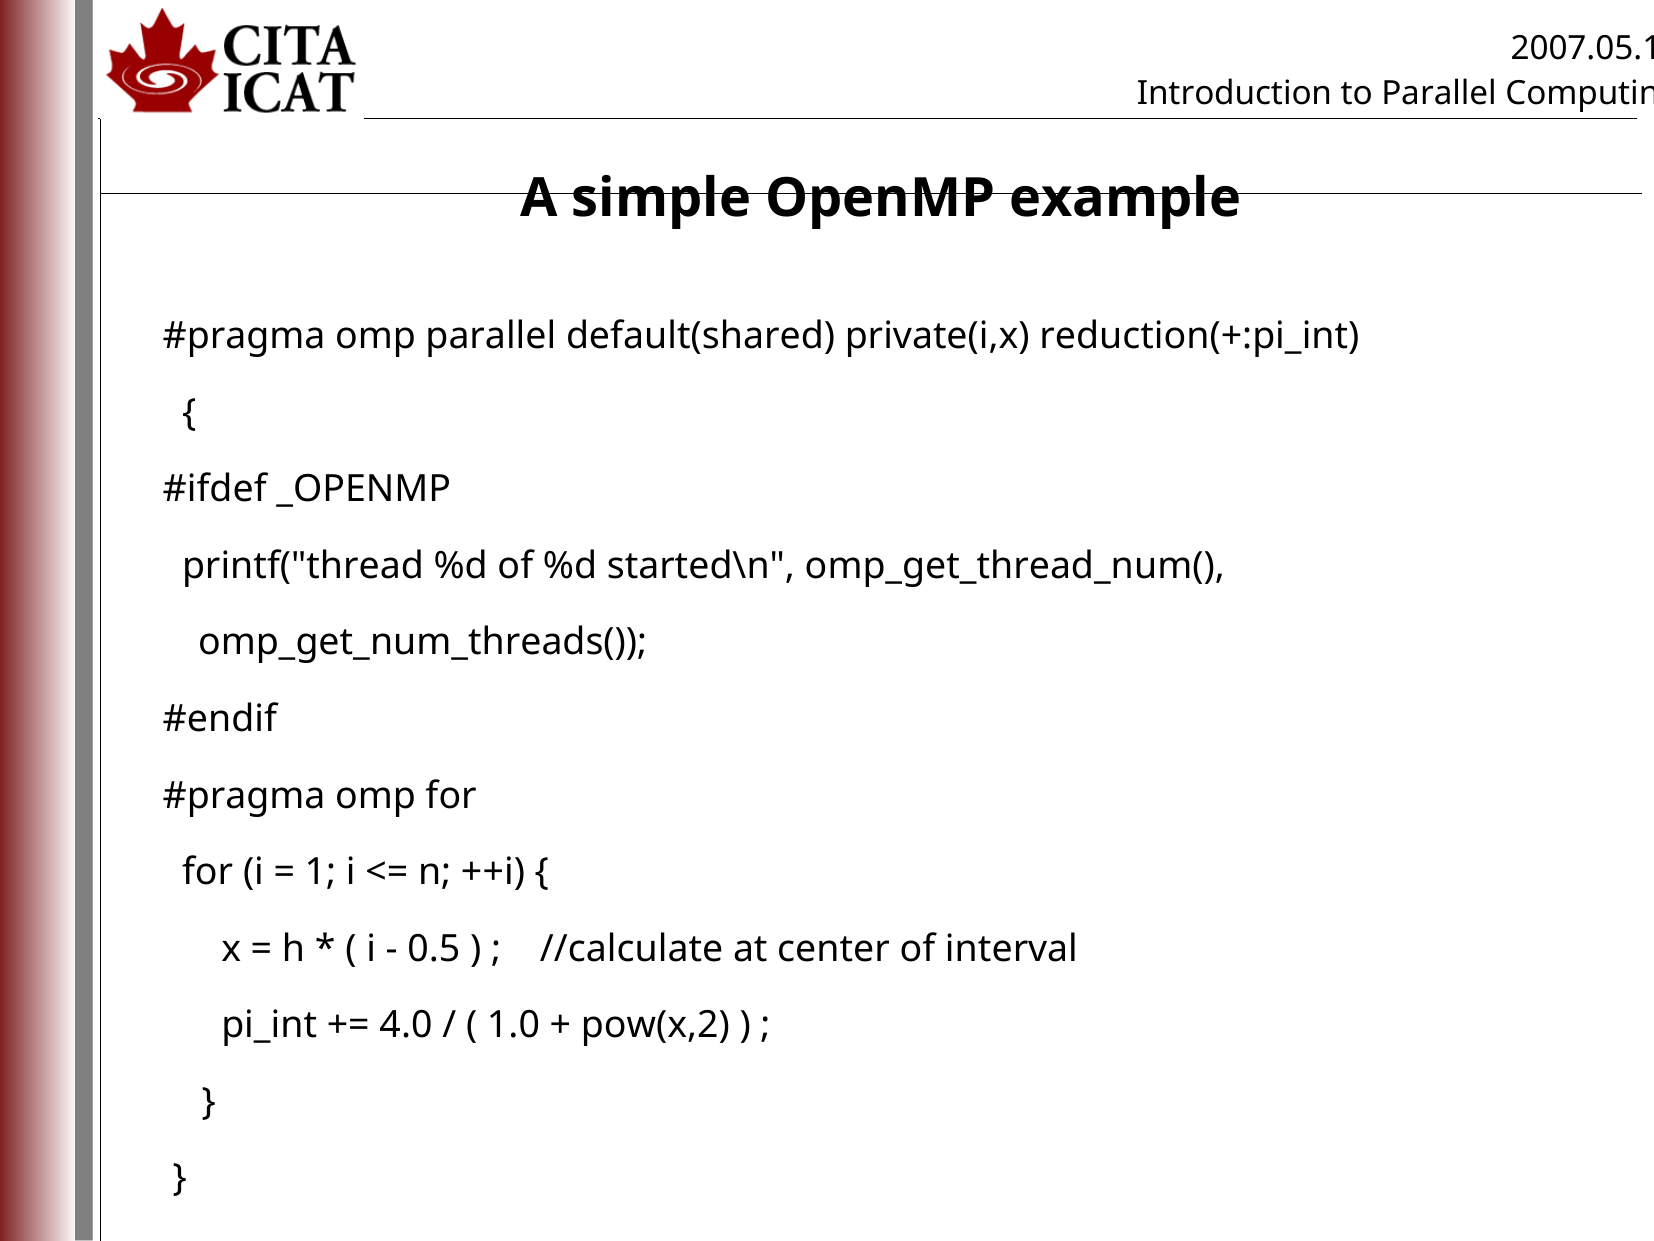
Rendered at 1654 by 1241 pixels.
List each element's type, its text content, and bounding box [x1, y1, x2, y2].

text_box 2007.05.18 Introduction to Parallel Computing [1122, 16, 1654, 113]
text_box #pragma omp parallel default(shared) private(i,x) reduction(+:pi_int) { #ifdef _OPENMP printf("thread %d of %d started\n", omp_get_thread_num(), omp_get_num_threads()); #endif #pragma omp for for (i = 1; i <= n; ++i) { x = h * ( i - 0.5 ) ; //calculate at center of interval pi_int += 4.0 / ( 1.0 + pow(x,2) ) ; } } [112, 225, 1613, 1168]
text_box [0, 0, 76, 1241]
text_box A simple OpenMP example [112, 114, 1651, 196]
picture [100, 5, 364, 119]
